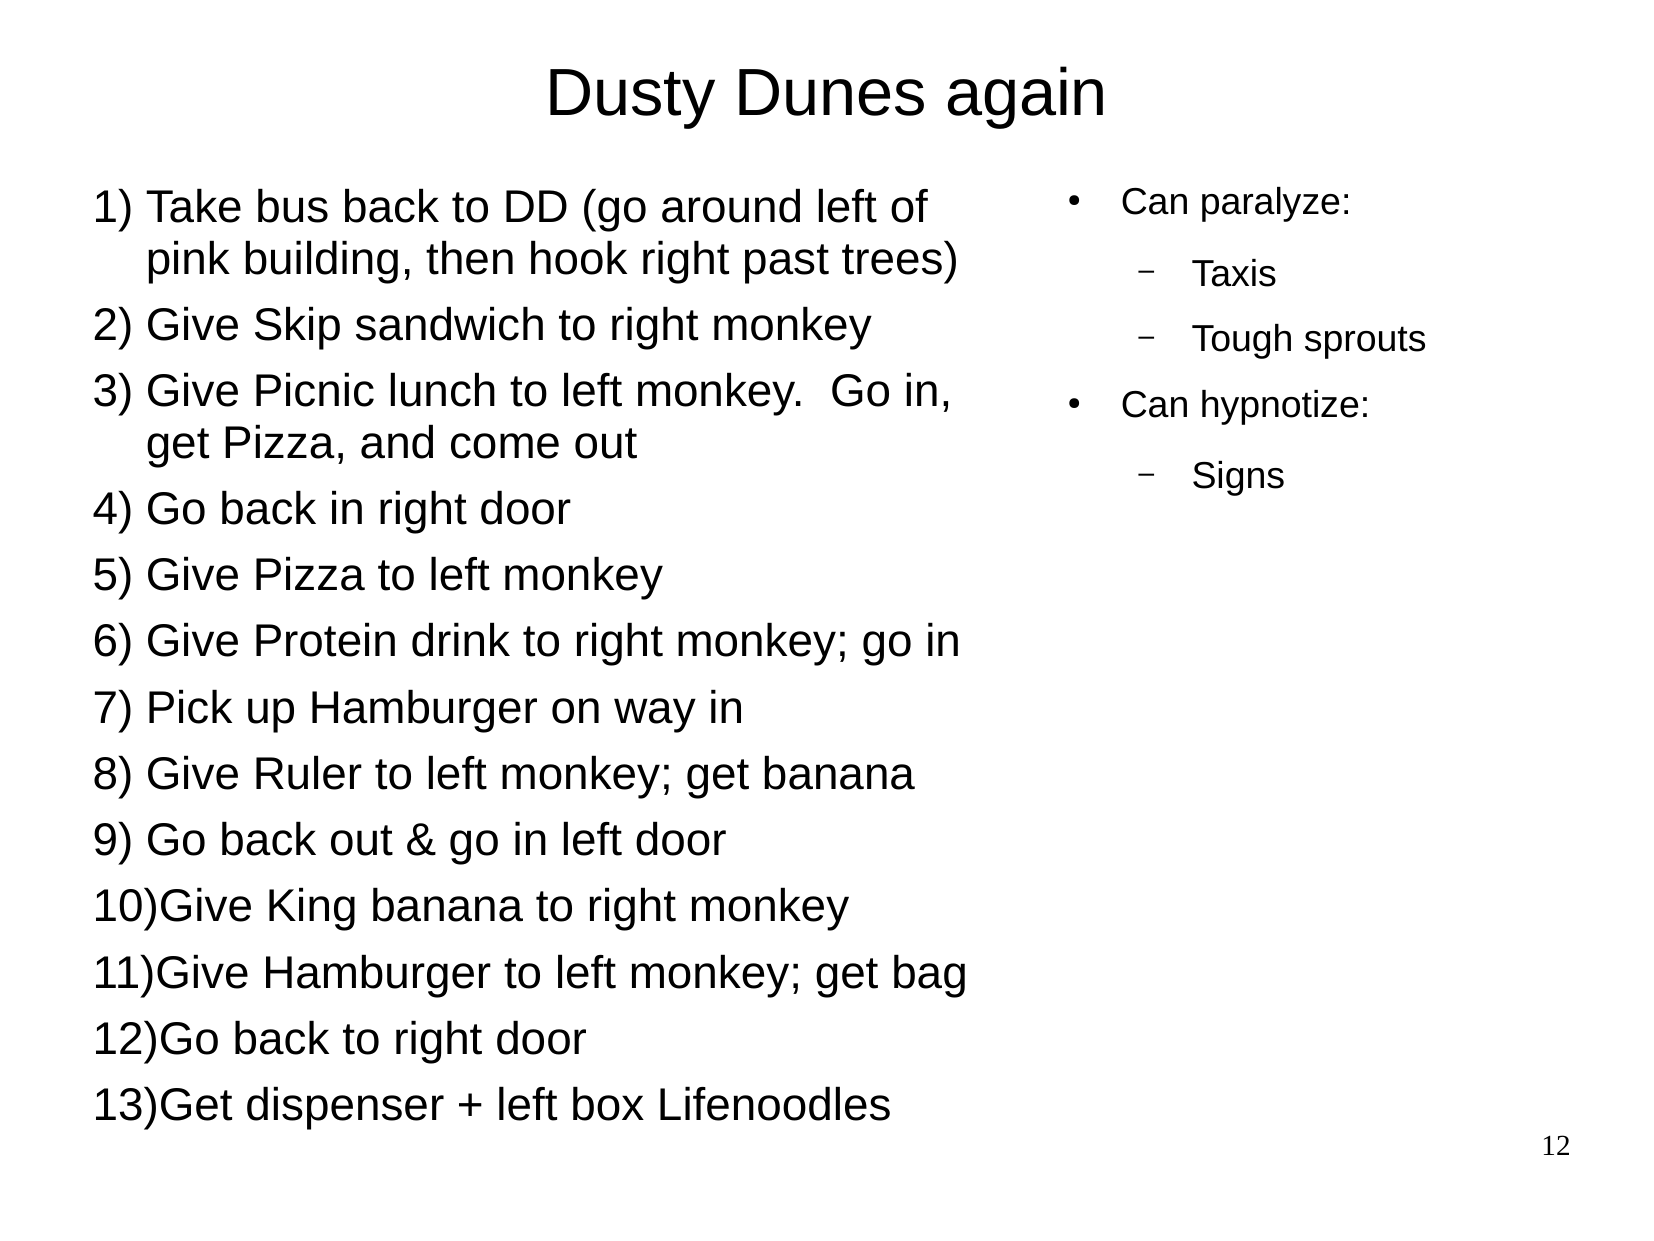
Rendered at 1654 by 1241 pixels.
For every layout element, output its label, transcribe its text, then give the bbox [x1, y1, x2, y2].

list Can paralyze: Taxis Tough sprouts Can hypnotize: Signs [1050, 180, 1572, 1156]
title Dusty Dunes again [82, 49, 1571, 136]
list Take bus back to DD (go around left of pink building, then hook right past trees) Give Skip sandwich to right monkey Give Picnic lunch to left monkey. Go in, get Pizza, and come out Go back in right door Give Pizza to left monkey Give Protein drink to right monkey; go in Pick up Hamburger on way in Give Ruler to left monkey; get banana Go back out & go in left door Give King banana to right monkey Give Hamburger to left monkey; get bag Go back to right door Get dispenser + left box Lifenoodles [75, 181, 991, 1156]
